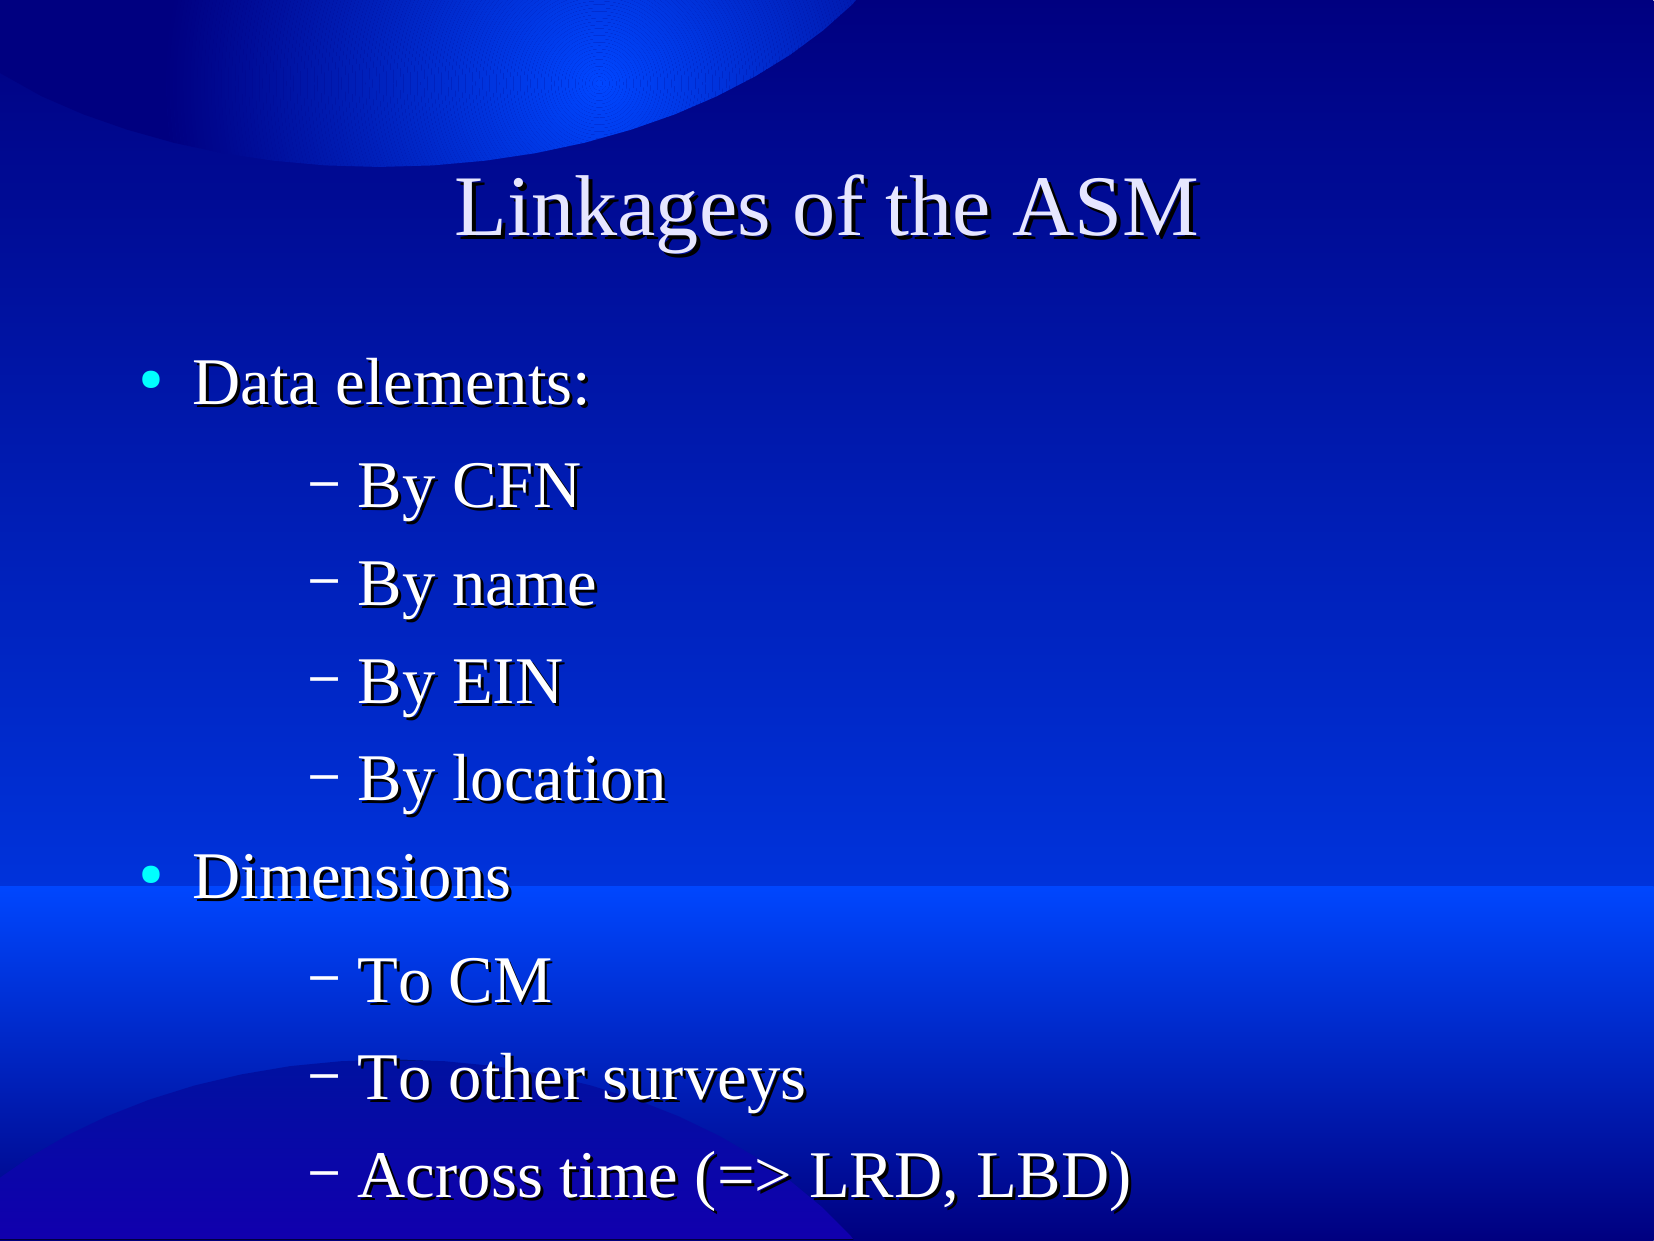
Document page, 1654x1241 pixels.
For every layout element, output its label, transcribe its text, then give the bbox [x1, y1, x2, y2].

title Linkages of the ASM [121, 102, 1534, 310]
list Data elements: By CFN By name By EIN By location Dimensions To CM To other surveys Across time (=> LRD, LBD) [121, 344, 1534, 1212]
